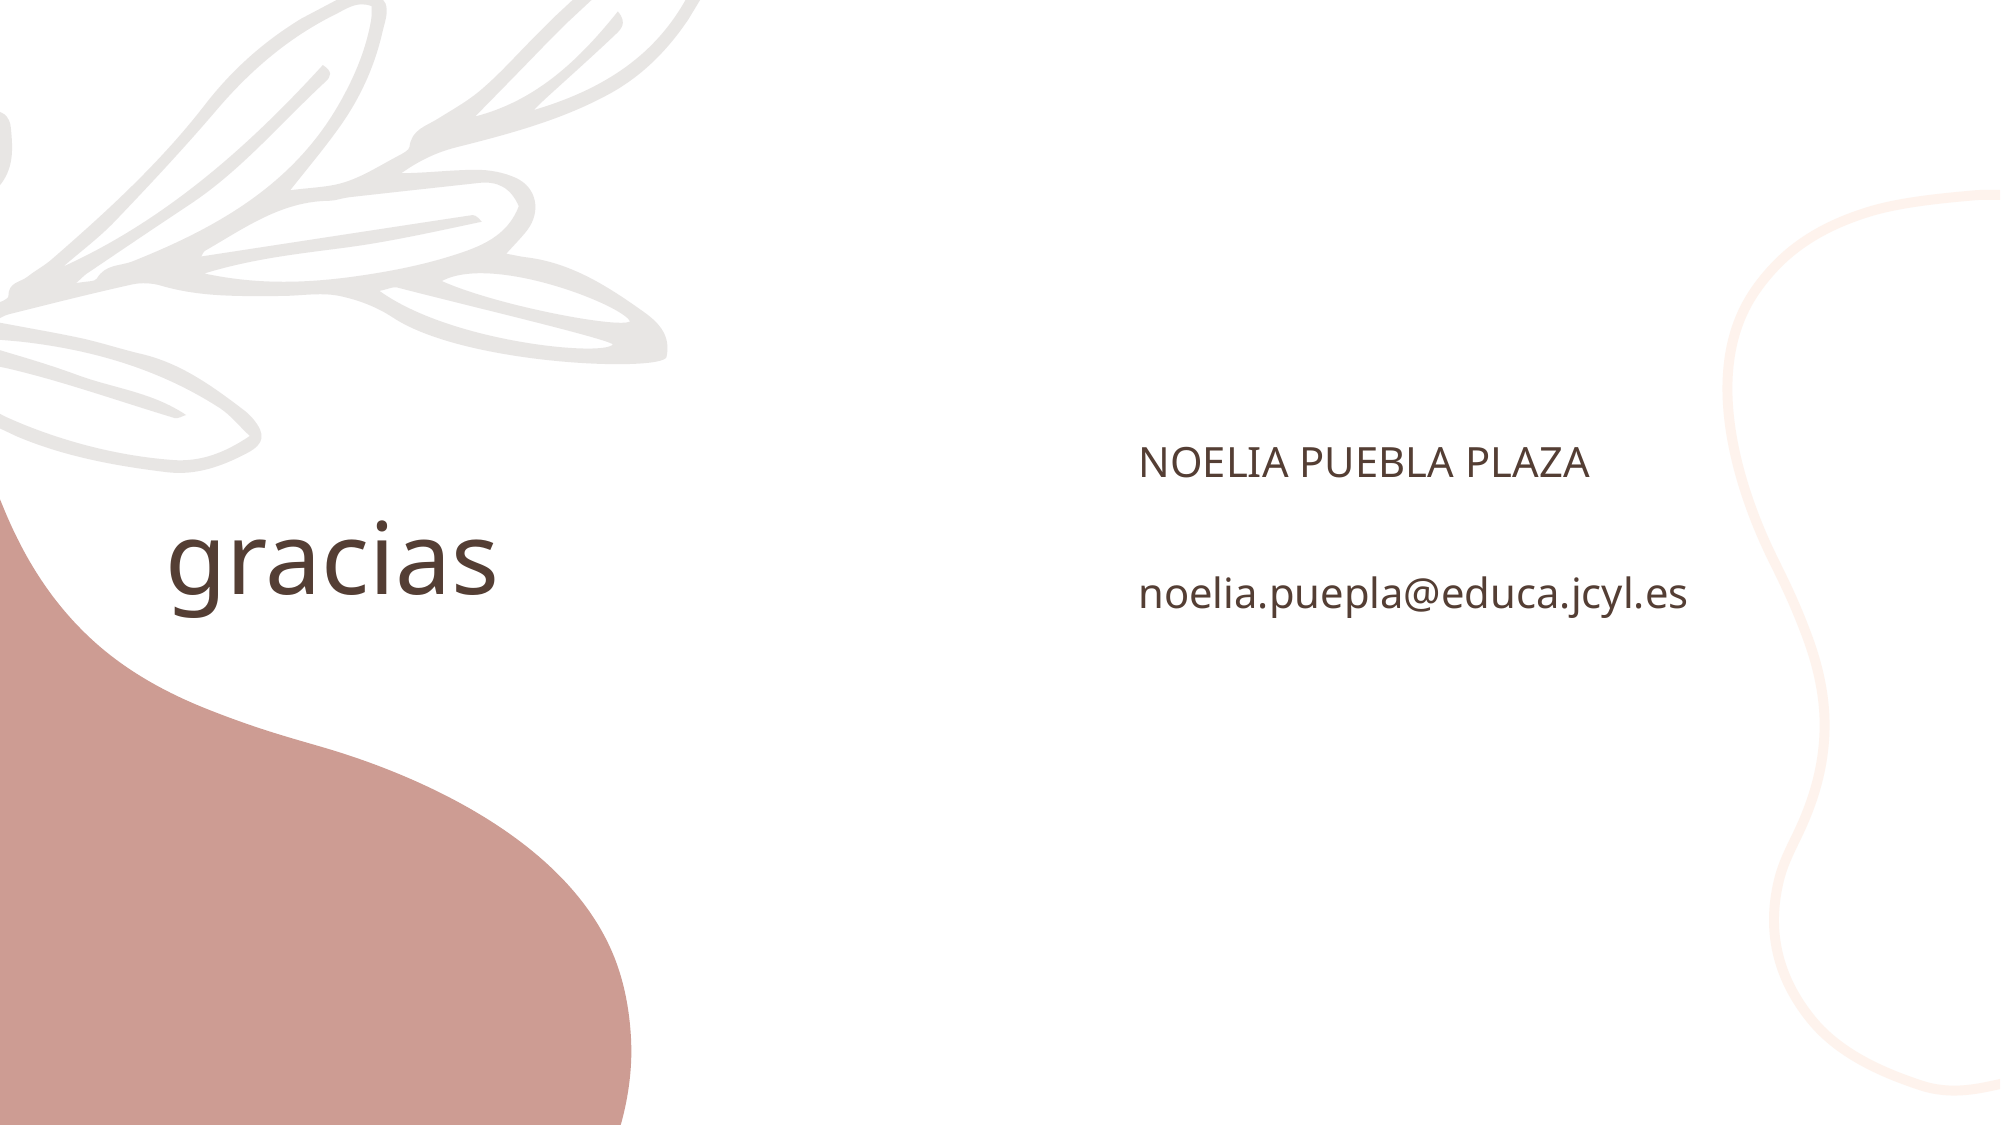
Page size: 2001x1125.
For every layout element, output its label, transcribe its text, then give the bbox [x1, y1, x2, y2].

list NOELIA PUEBLA PLAZA noelia.puepla@educa.jcyl.es [1123, 149, 1759, 976]
title gracias [150, 149, 1076, 976]
